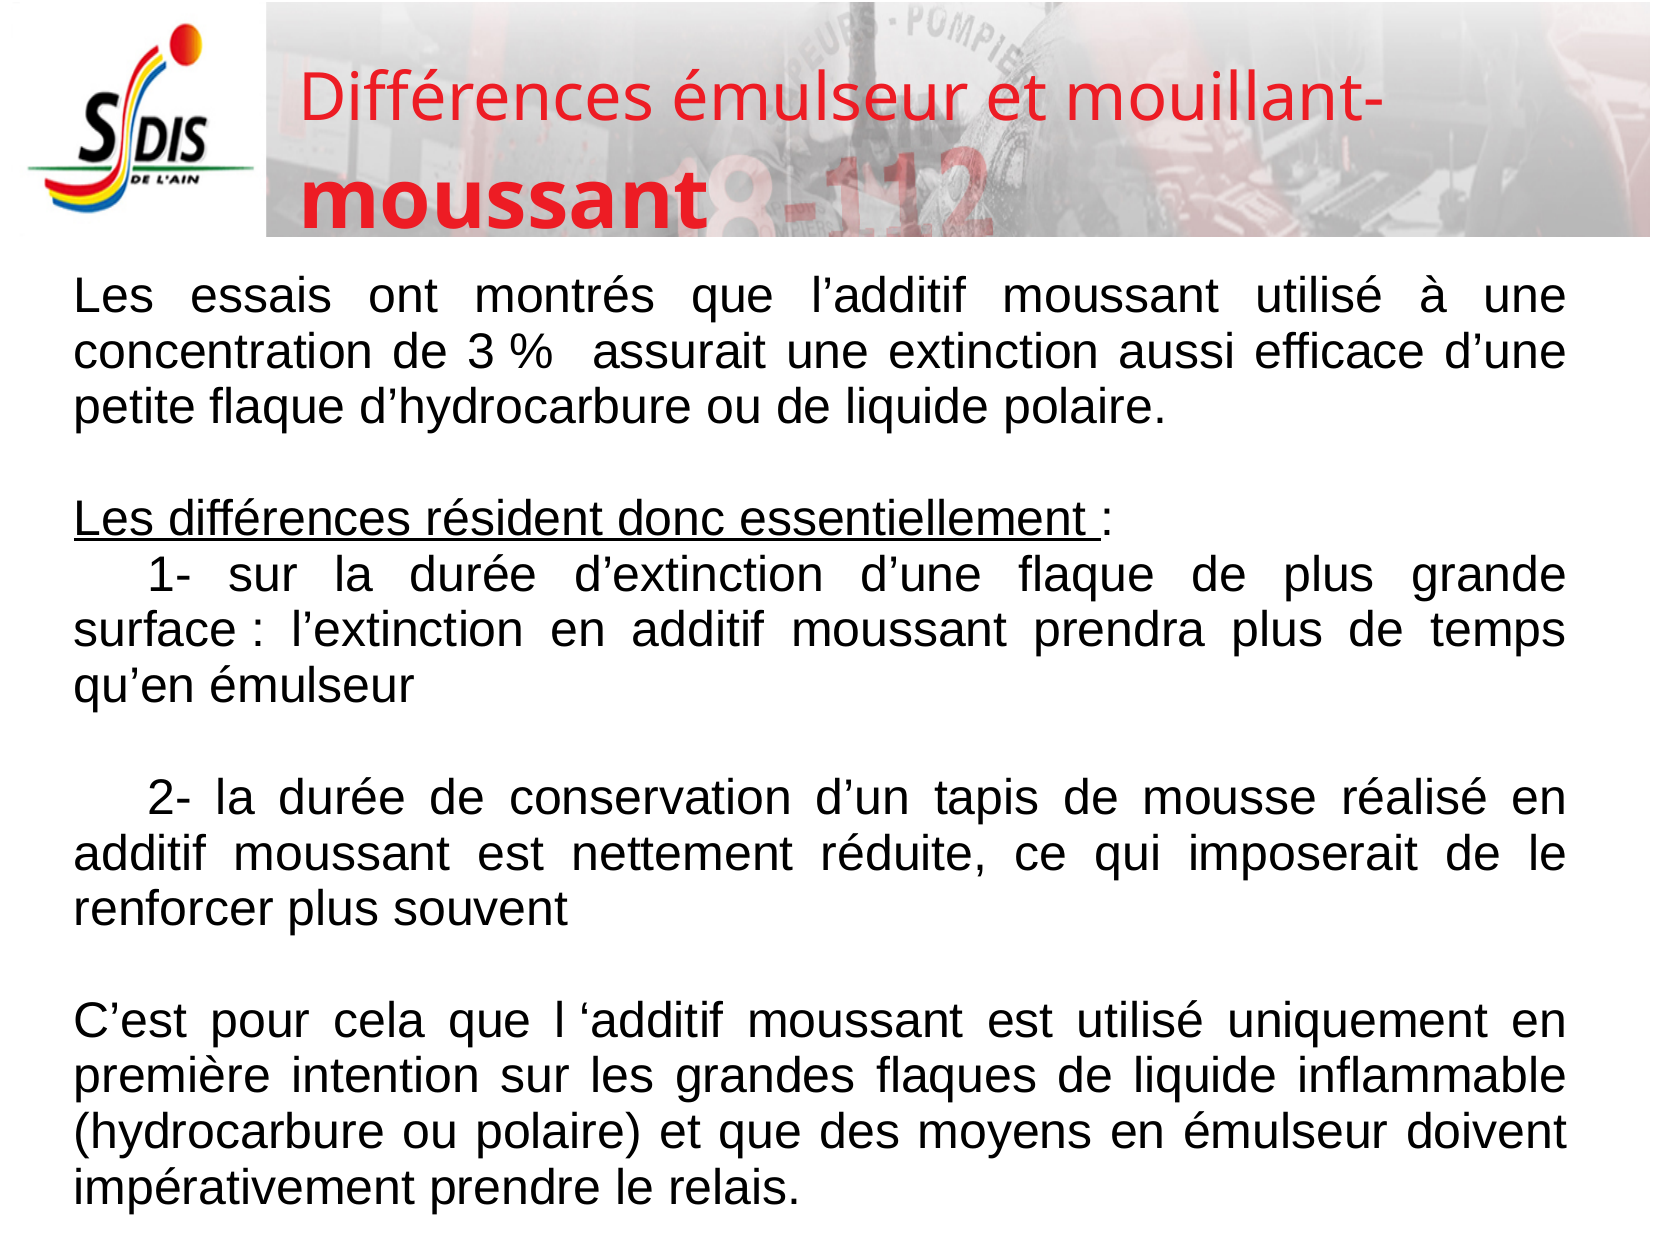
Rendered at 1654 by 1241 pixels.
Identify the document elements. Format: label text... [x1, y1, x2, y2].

text_box Les essais ont montrés que l’additif moussant utilisé à une concentration de 3 % assurait une extinction aussi efficace d’une petite flaque d’hydrocarbure ou de liquide polaire. Les différences résident donc essentiellement : 1- sur la durée d’extinction d’une flaque de plus grande surface : l’extinction en additif moussant prendra plus de temps qu’en émulseur 2- la durée de conservation d’un tapis de mousse réalisé en additif moussant est nettement réduite, ce qui imposerait de le renforcer plus souvent C’est pour cela que l ‘additif moussant est utilisé uniquement en première intention sur les grandes flaques de liquide inflammable (hydrocarbure ou polaire) et que des moyens en émulseur doivent impérativement prendre le relais. [59, 259, 1583, 1223]
text_box Différences émulseur et mouillant-moussant [283, 41, 1642, 238]
text_box [37, 242, 1632, 1241]
picture [11, 2, 1650, 237]
